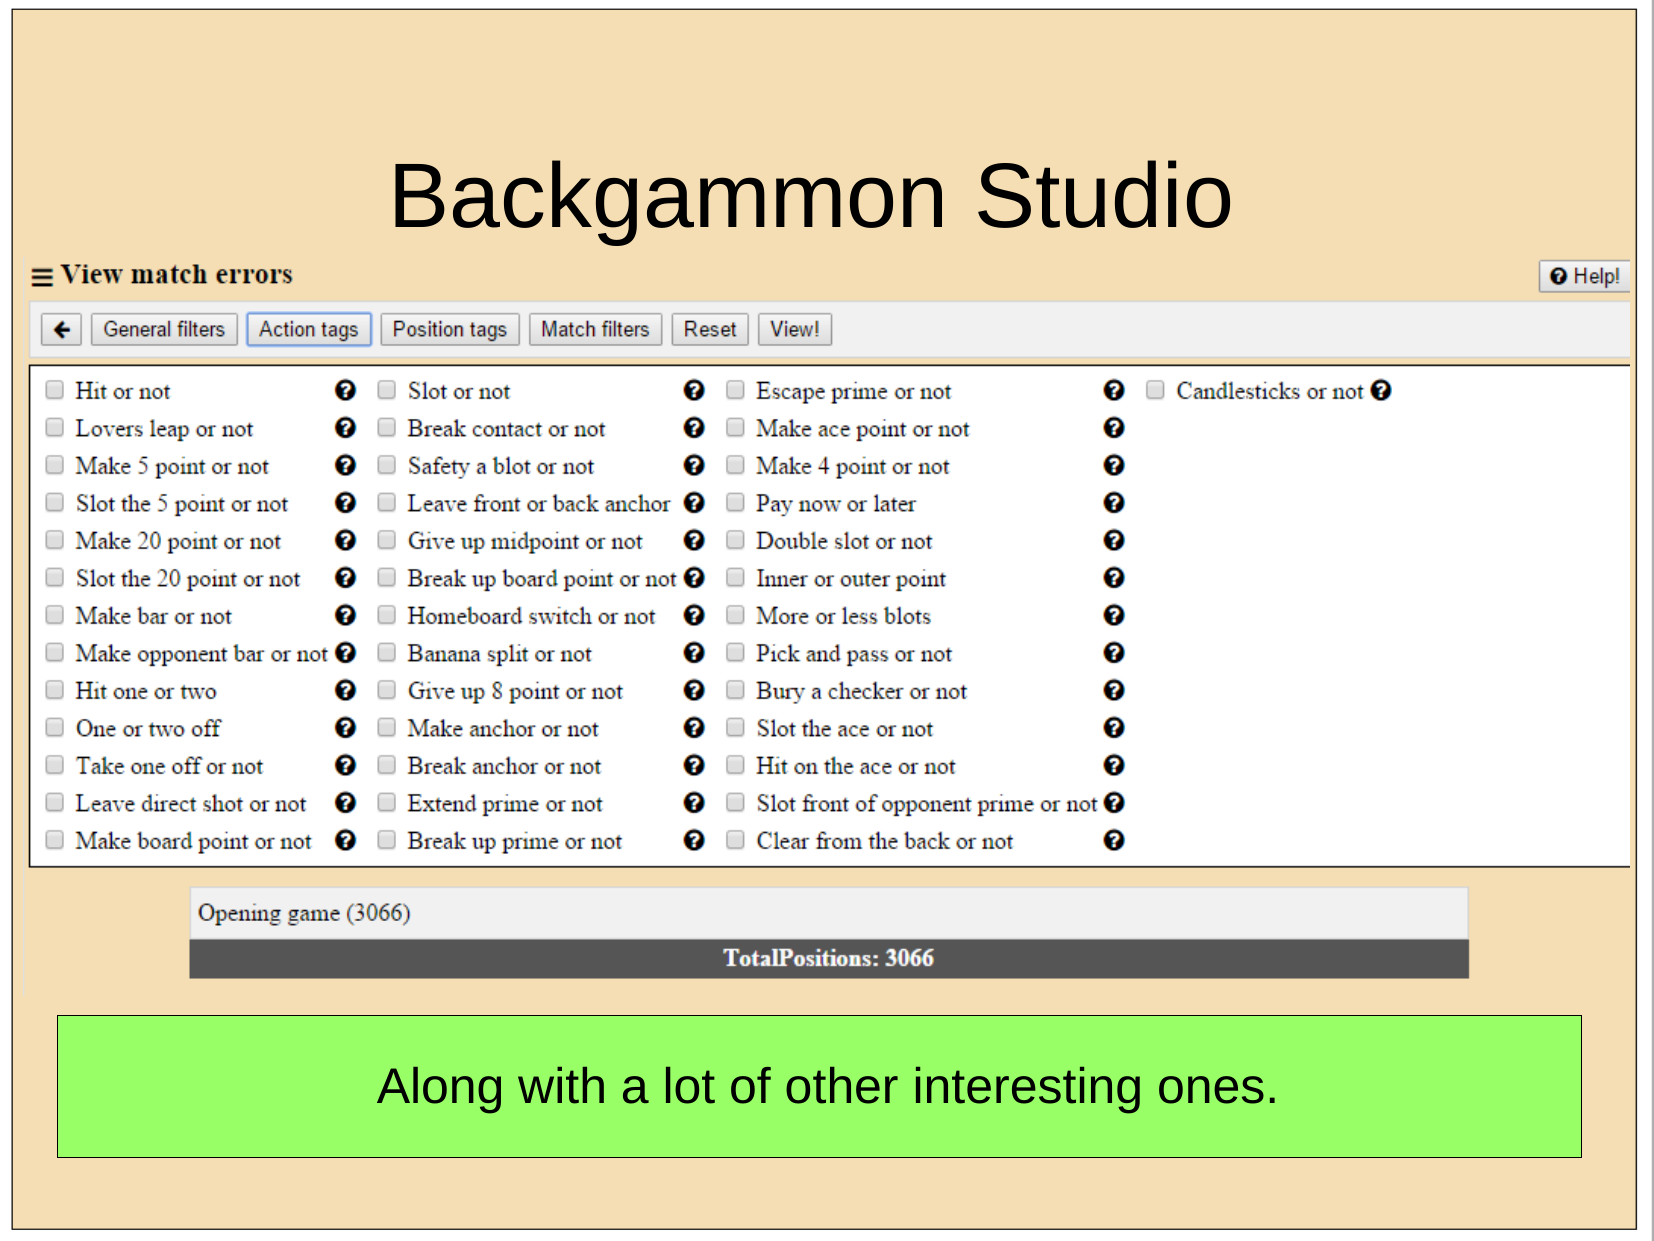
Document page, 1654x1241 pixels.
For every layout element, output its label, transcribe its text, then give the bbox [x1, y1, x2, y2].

text_box Along with a lot of other interesting ones. [57, 1015, 1582, 1158]
title Backgammon Studio [118, 112, 1506, 257]
picture [0, 0, 1654, 1241]
